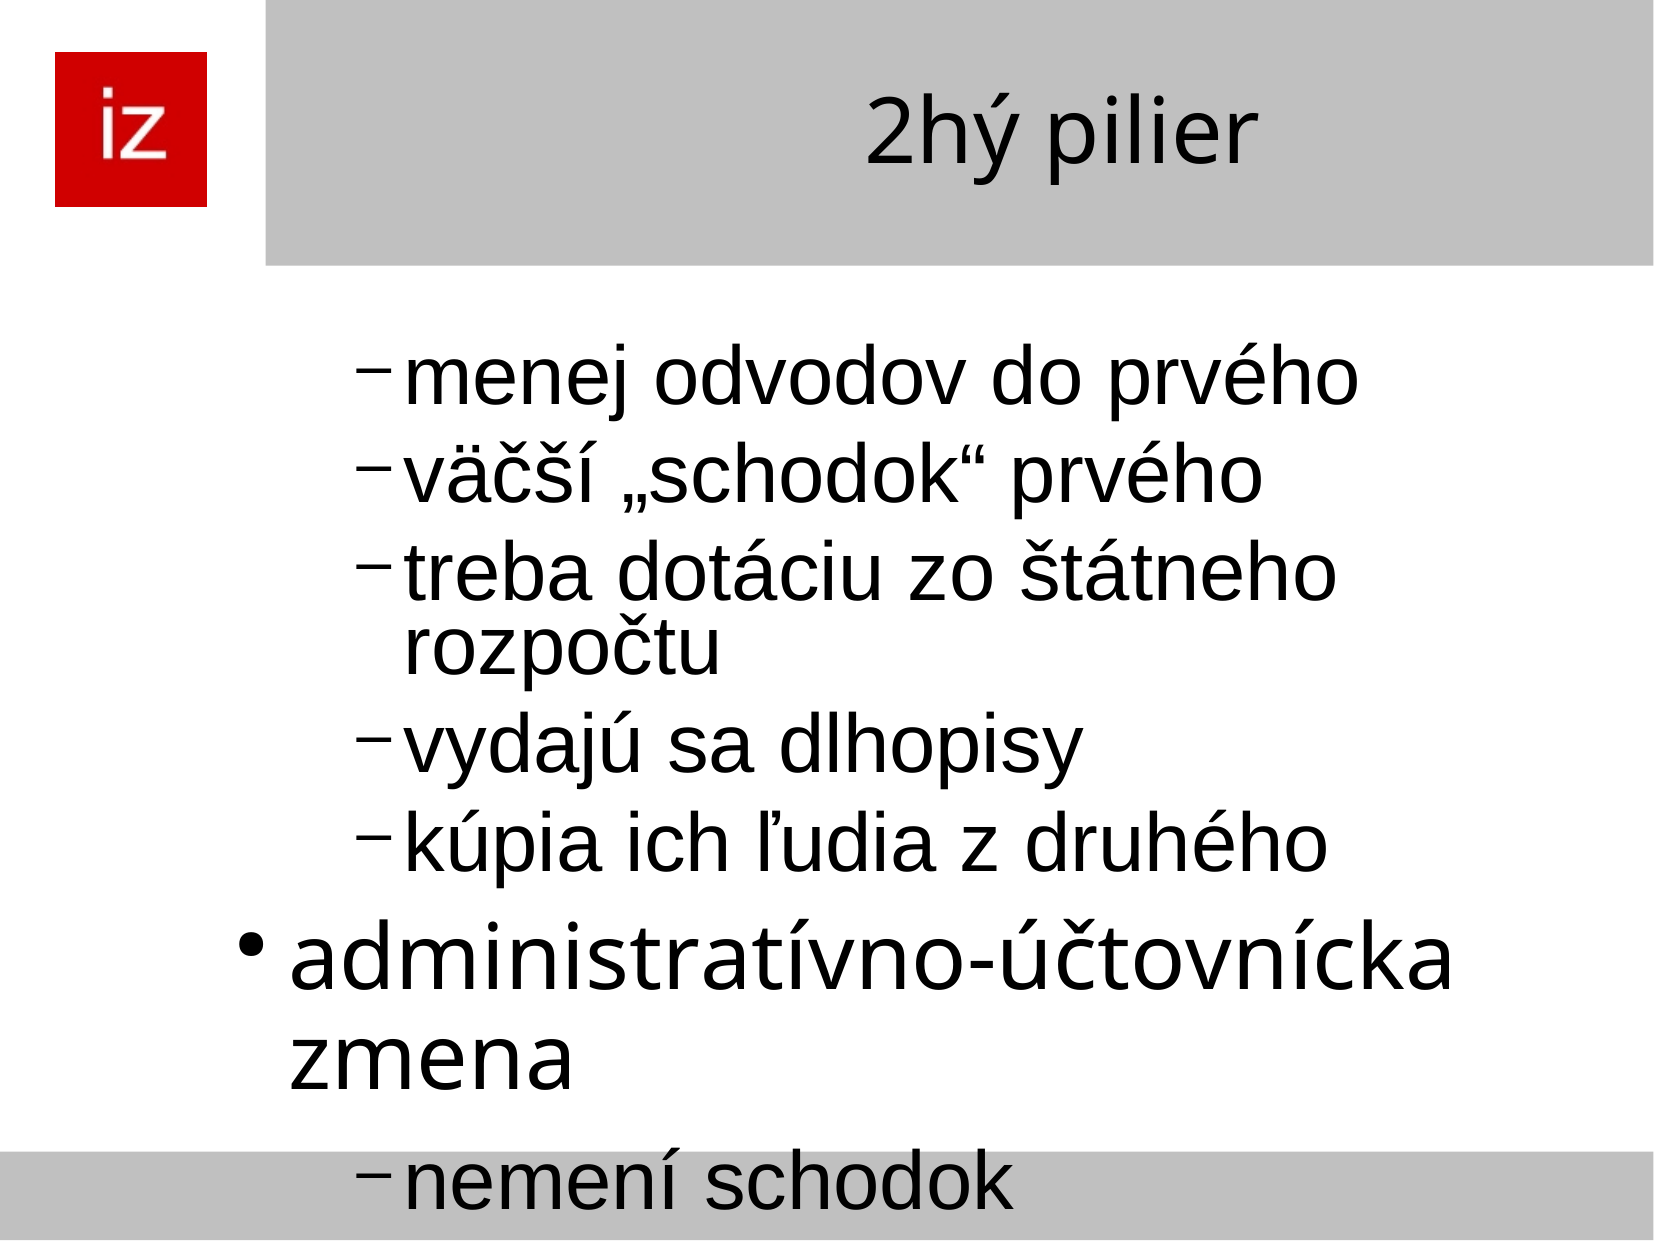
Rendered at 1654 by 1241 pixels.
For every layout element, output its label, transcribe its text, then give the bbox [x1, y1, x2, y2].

picture [55, 52, 207, 207]
list menej odvodov do prvého väčší „schodok“ prvého treba dotáciu zo štátneho rozpočtu vydajú sa dlhopisy kúpia ich ľudia z druhého administratívno-účtovnícka zmena nemení schodok [121, 344, 1533, 1205]
title 2hý pilier [561, 29, 1565, 237]
